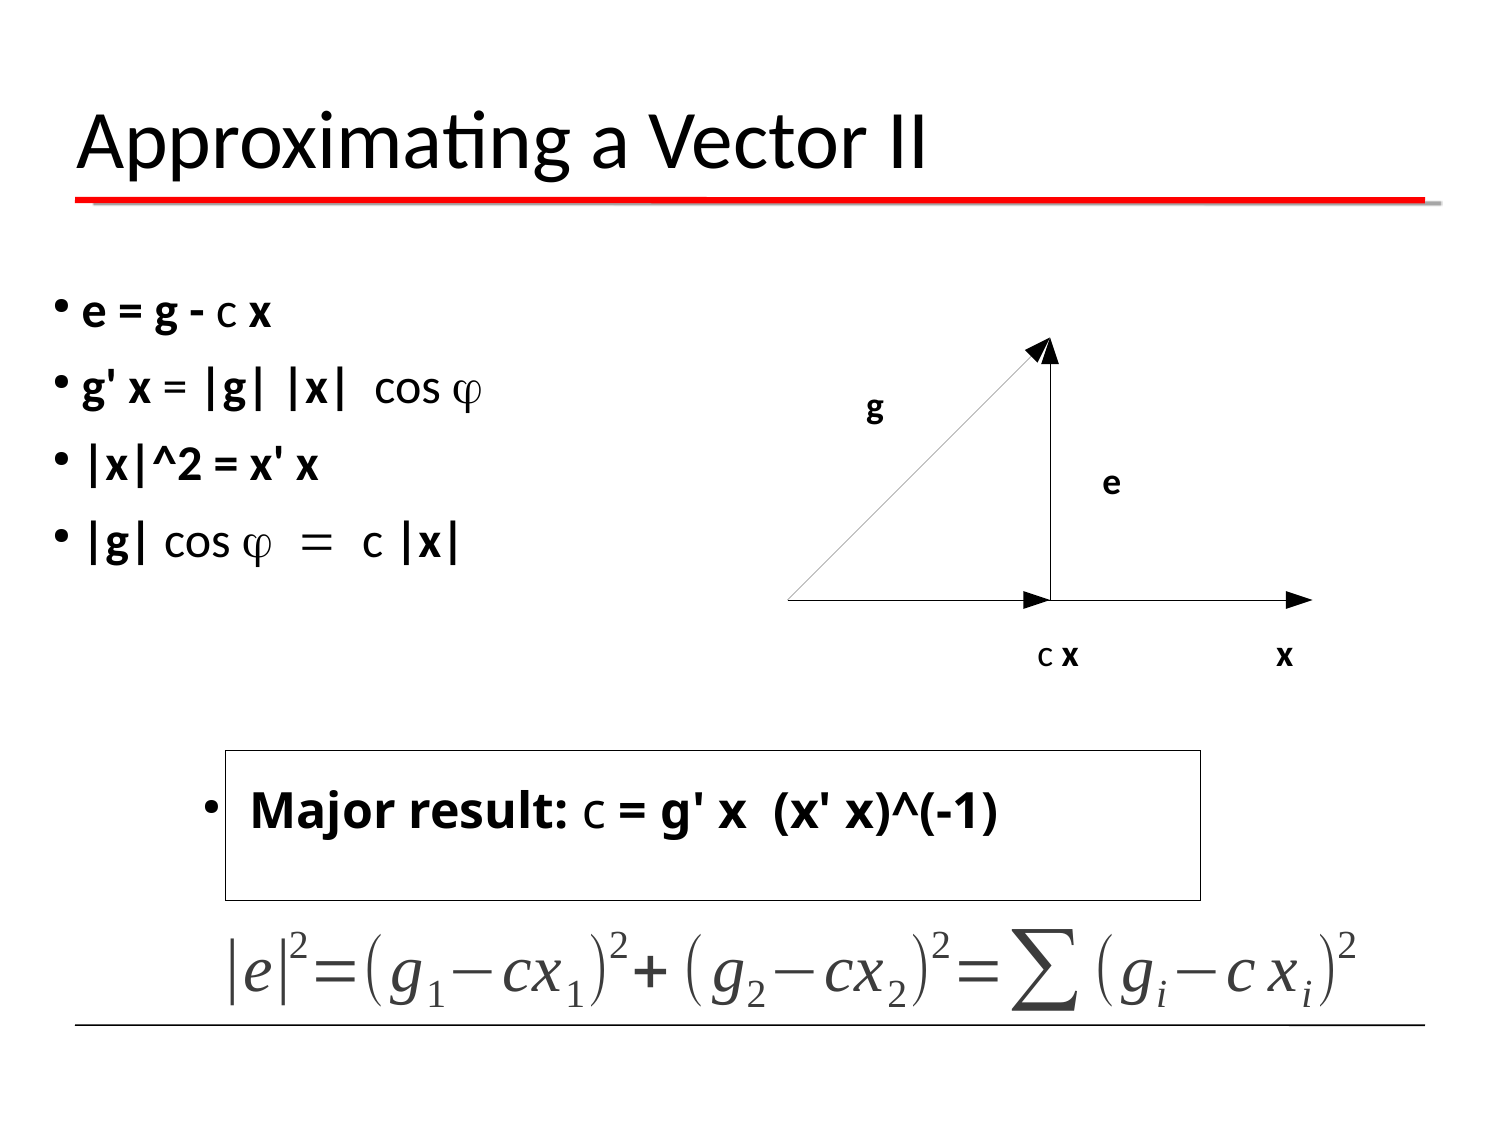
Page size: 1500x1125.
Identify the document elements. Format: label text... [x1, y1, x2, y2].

text_box c x [1022, 621, 1110, 682]
chart [213, 923, 1364, 1016]
list e = g - c x g' x = |g| |x| cos j |x|^2 = x' x |g| cos j = c |x| Major result: c = g' x (x' x)^(-1) [37, 197, 1500, 1062]
title Approximating a Vector II [61, 37, 1487, 197]
text_box g [851, 373, 908, 434]
text_box e [1087, 450, 1143, 510]
text_box x [1253, 621, 1319, 682]
